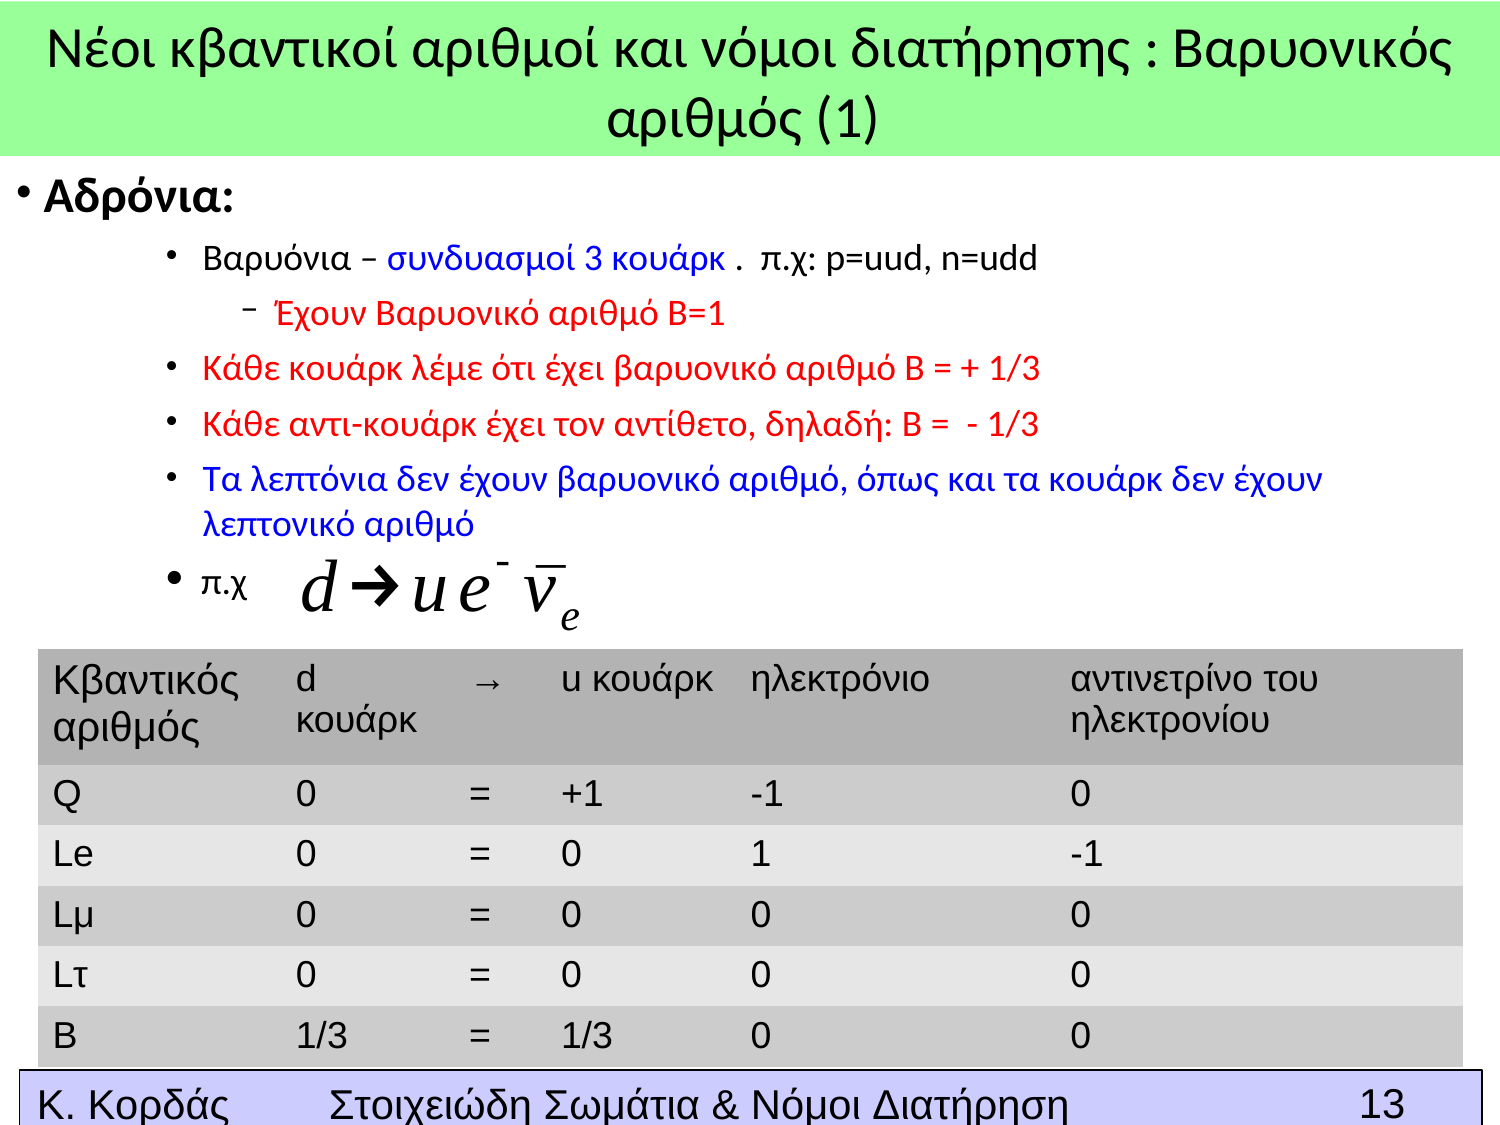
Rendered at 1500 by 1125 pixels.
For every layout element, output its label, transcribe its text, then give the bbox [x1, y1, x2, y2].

table_cell 1 [736, 825, 1056, 886]
table_cell = [454, 886, 546, 946]
table_cell 0 [546, 886, 736, 946]
table_cell 0 [546, 825, 736, 886]
table_cell 0 [736, 946, 1056, 1006]
table_cell Q [38, 765, 281, 825]
table_cell 1/3 [546, 1006, 736, 1067]
table_cell 0 [736, 886, 1056, 946]
table_header u κουάρκ [546, 649, 736, 765]
table_cell Le [38, 825, 281, 886]
table_cell 1/3 [281, 1006, 454, 1067]
table_cell 0 [281, 946, 454, 1006]
chart [281, 532, 601, 638]
table_header Κβαντικός αριθμός [38, 649, 281, 765]
table_cell 0 [281, 765, 454, 825]
table_cell = [454, 946, 546, 1006]
text_box Αδρόνια: Βαρυόνια – συνδυασμοί 3 κουάρκ . π.χ: p=uud, n=udd Έχουν Bαρυονικό αριθμό B=1 Κάθε κουάρκ λέμε ότι έχει βαρυονικό αριθμό Β = + 1/3 Κάθε αντι-κουάρκ έχει τον αντίθετο, δηλαδή: Β = - 1/3 Τα λεπτόνια δεν έχουν βαρυονικό αριθμό, όπως και τα κουάρκ δεν έχουν λεπτονικό αριθμό π.χ [0, 154, 1424, 1013]
text_box Νέοι κβαντικοί αριθμοί και νόμοι διατήρησης : Βαρυονικός αριθμός (1) [0, 1, 1500, 156]
table_cell 0 [1056, 886, 1463, 946]
table_cell 0 [281, 886, 454, 946]
table_cell +1 [546, 765, 736, 825]
table_cell = [454, 765, 546, 825]
table_cell 0 [1056, 946, 1463, 1006]
table_header d κουάρκ [281, 649, 454, 765]
table_cell Lμ [38, 886, 281, 946]
table_header → [454, 649, 546, 765]
table_cell 0 [1056, 1006, 1463, 1067]
table_header αντινετρίνο του ηλεκτρονίου [1056, 649, 1463, 765]
table_cell 0 [1056, 765, 1463, 825]
table_cell = [454, 1006, 546, 1067]
table_cell = [454, 825, 546, 886]
table_cell -1 [1056, 825, 1463, 886]
table_cell Lτ [38, 946, 281, 1006]
table_cell 0 [546, 946, 736, 1006]
table_cell 0 [281, 825, 454, 886]
table_cell 0 [736, 1006, 1056, 1067]
table_cell -1 [736, 765, 1056, 825]
table_cell Β [38, 1006, 281, 1067]
table_header ηλεκτρόνιο [736, 649, 1056, 765]
